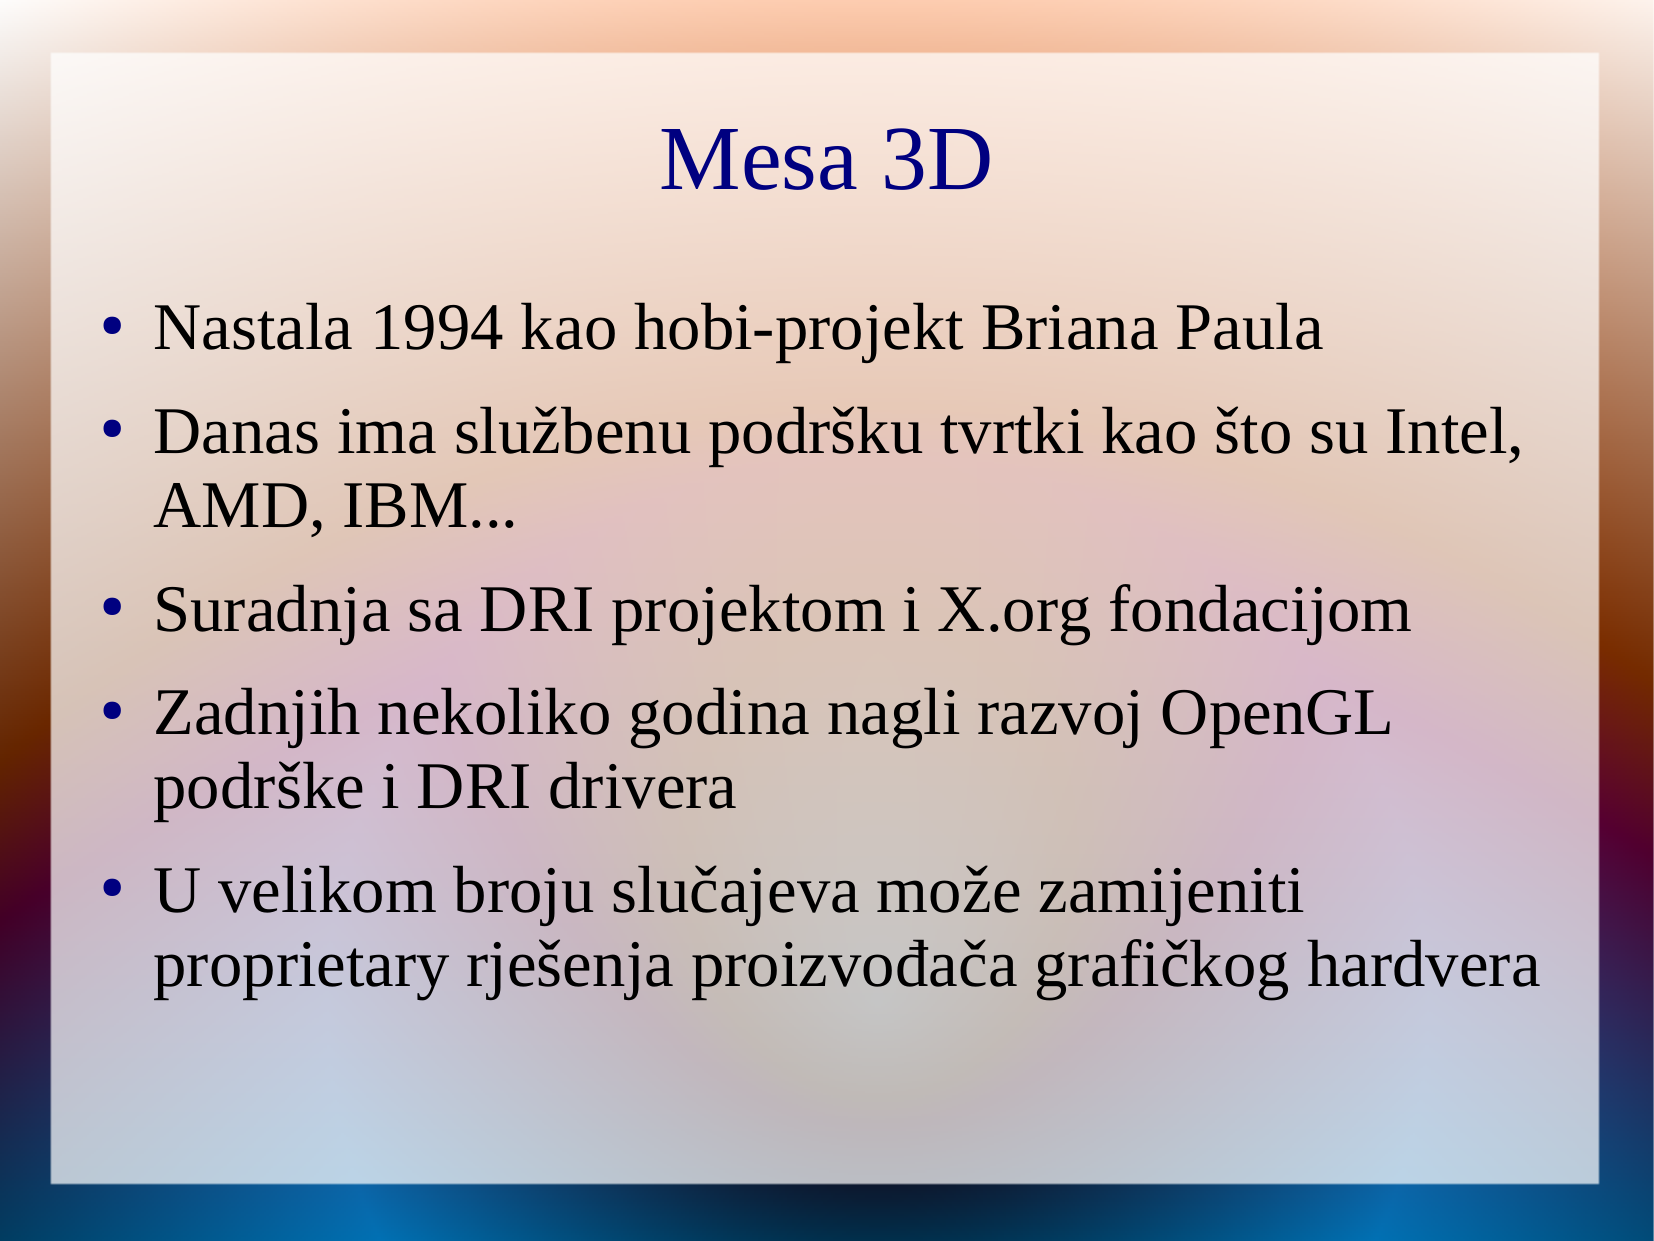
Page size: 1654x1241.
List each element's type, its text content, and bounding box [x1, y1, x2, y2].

list Nastala 1994 kao hobi-projekt Briana Paula Danas ima službenu podršku tvrtki kao što su Intel, AMD, IBM... Suradnja sa DRI projektom i X.org fondacijom Zadnjih nekoliko godina nagli razvoj OpenGL podrške i DRI drivera U velikom broju slučajeva može zamijeniti proprietary rješenja proizvođača grafičkog hardvera [82, 290, 1571, 1094]
picture [0, 0, 1654, 1241]
title Mesa 3D [82, 62, 1571, 256]
